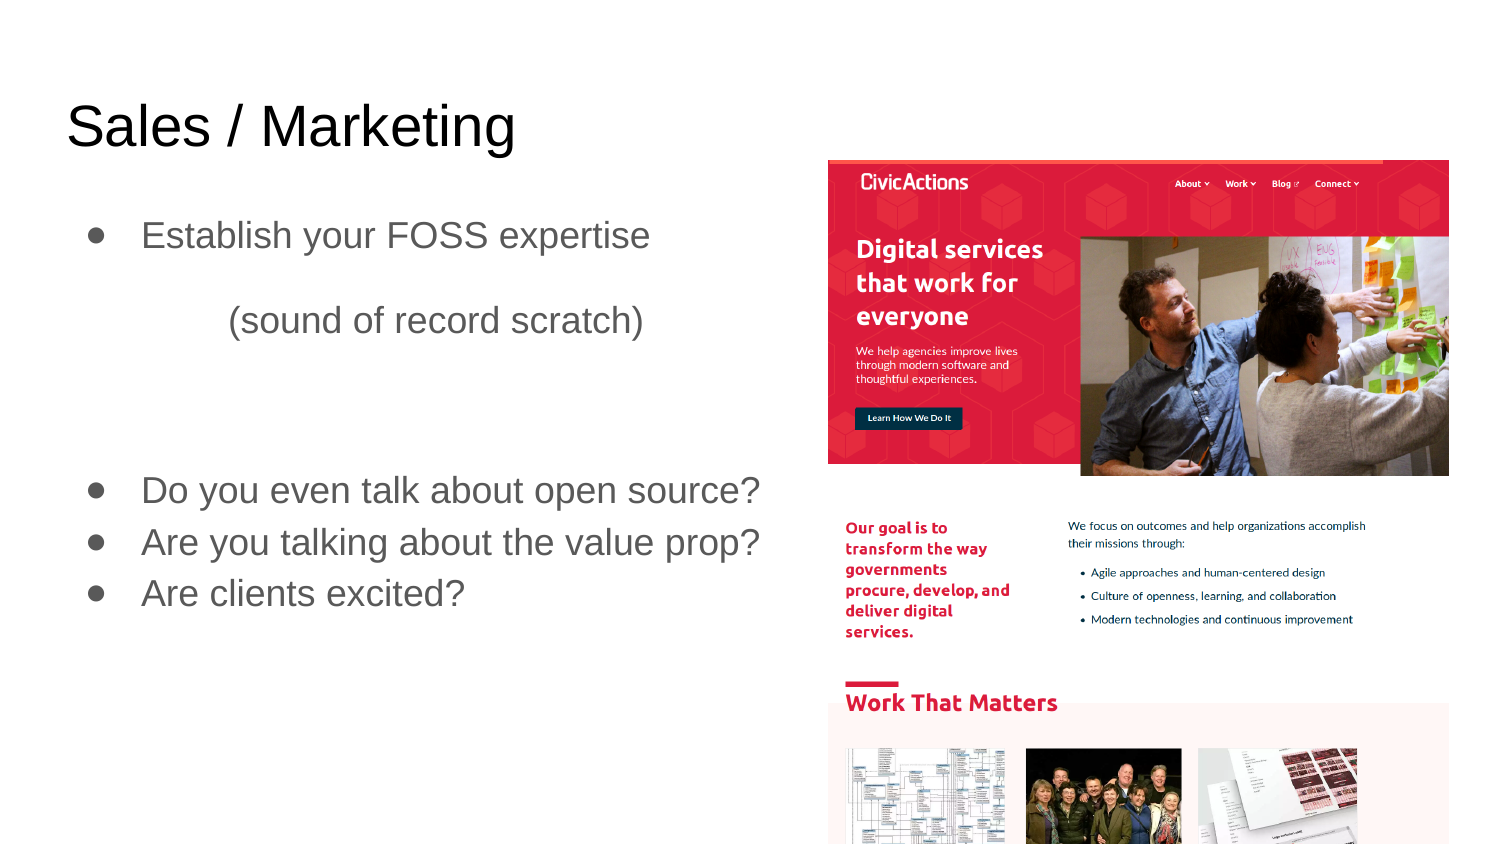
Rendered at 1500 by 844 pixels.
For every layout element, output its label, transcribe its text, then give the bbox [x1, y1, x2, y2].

title Sales / Marketing [51, 72, 1449, 167]
picture [828, 160, 1449, 844]
list Establish your FOSS expertise (sound of record scratch) Do you even talk about open source? Are you talking about the value prop? Are clients excited? [51, 189, 822, 750]
